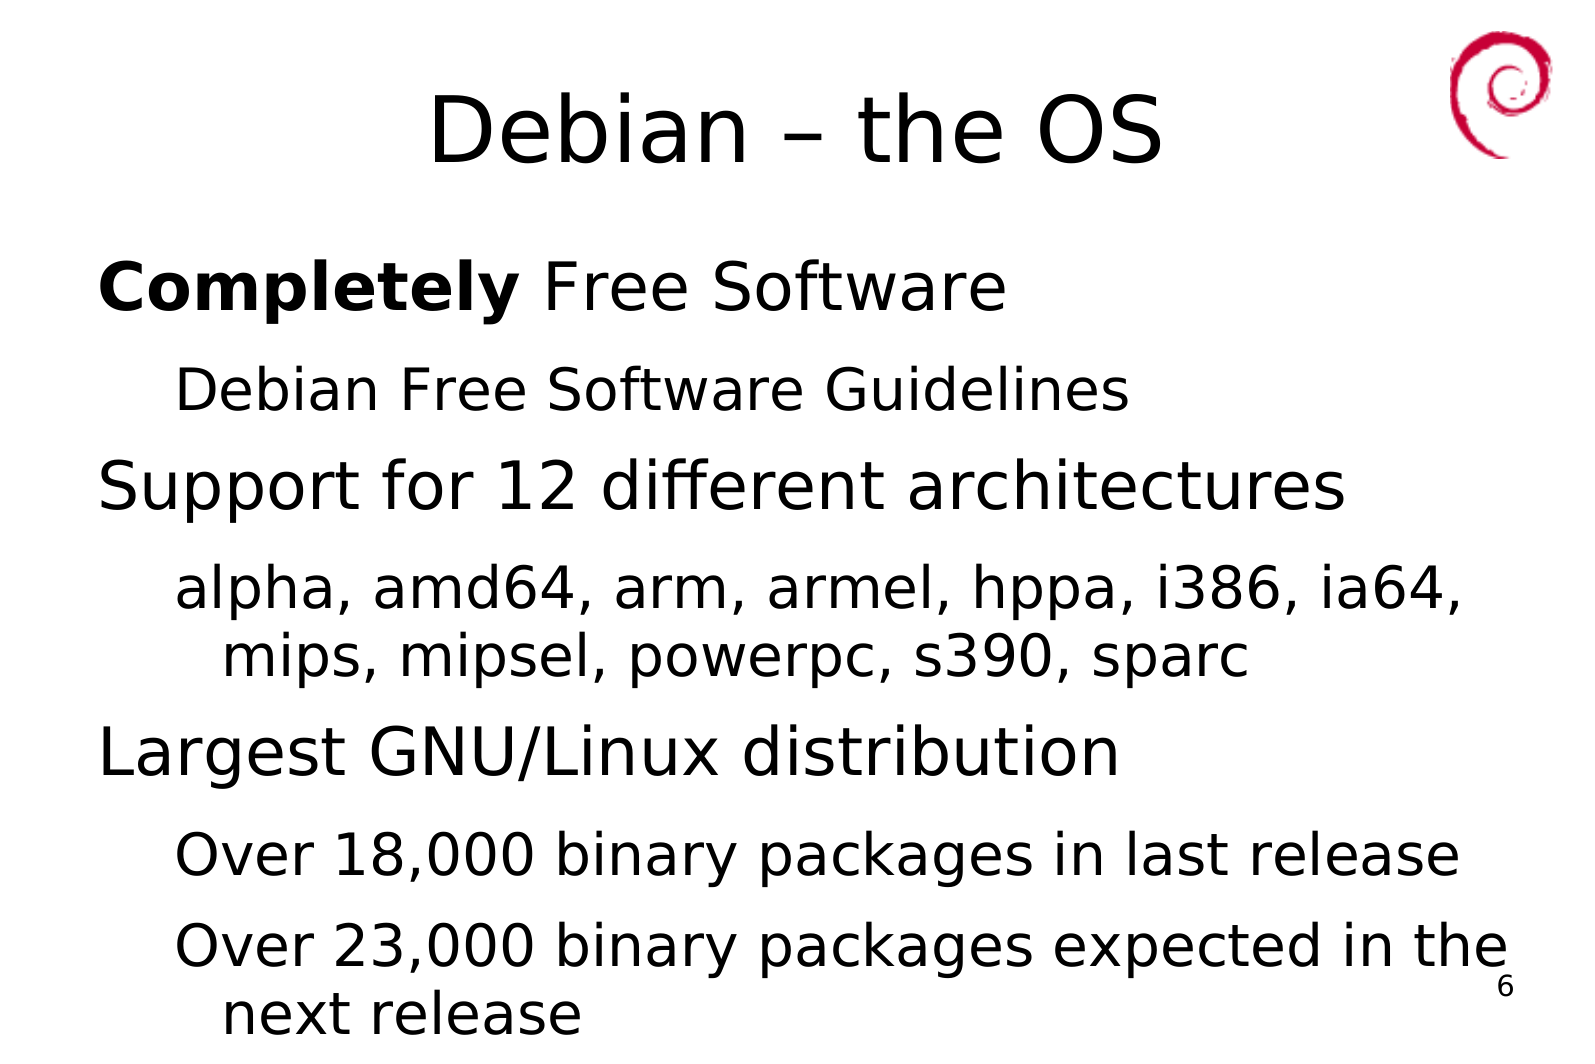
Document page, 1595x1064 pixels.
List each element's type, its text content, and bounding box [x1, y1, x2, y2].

picture [1450, 31, 1555, 159]
list Completely Free Software Debian Free Software Guidelines Support for 12 different architectures alpha, amd64, arm, armel, hppa, i386, ia64, mips, mipsel, powerpc, s390, sparc Largest GNU/Linux distribution Over 18,000 binary packages in last release Over 23,000 binary packages expected in the next release [79, 248, 1515, 1049]
title Debian – the OS [79, 49, 1515, 213]
